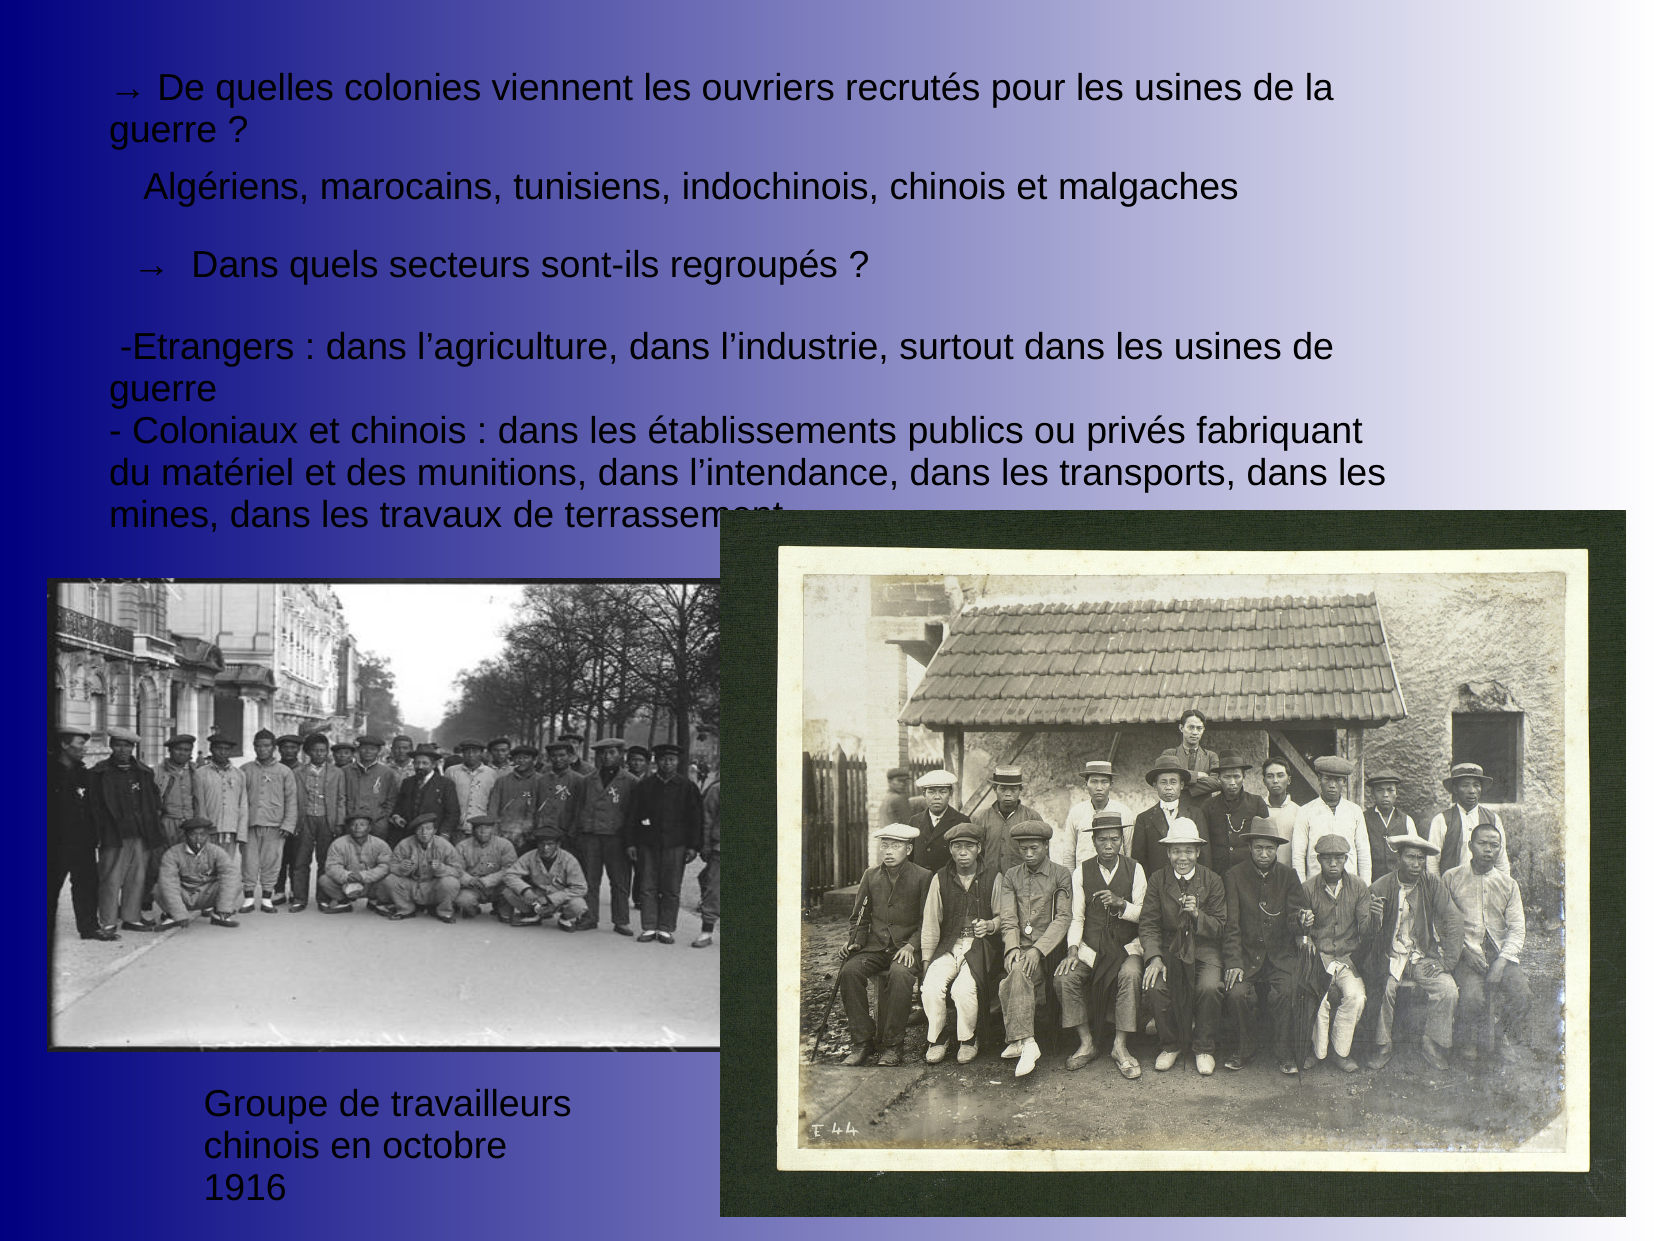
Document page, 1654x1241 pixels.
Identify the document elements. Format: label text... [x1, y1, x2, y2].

text_box → Dans quels secteurs sont-ils regroupés ? [118, 236, 1465, 294]
text_box Algériens, marocains, tunisiens, indochinois, chinois et malgaches [118, 157, 1288, 215]
picture [47, 510, 1626, 1217]
text_box Groupe de travailleurs chinois en octobre 1916 [188, 1075, 603, 1217]
text_box -Etrangers : dans l’agriculture, dans l’industrie, surtout dans les usines de guerre - Coloniaux et chinois : dans les établissements publics ou privés fabriquant du matériel et des munitions, dans l’intendance, dans les transports, dans les mines, dans les travaux de terrassement [94, 318, 1430, 544]
text_box → De quelles colonies viennent les ouvriers recrutés pour les usines de la guerre ? [94, 59, 1489, 158]
